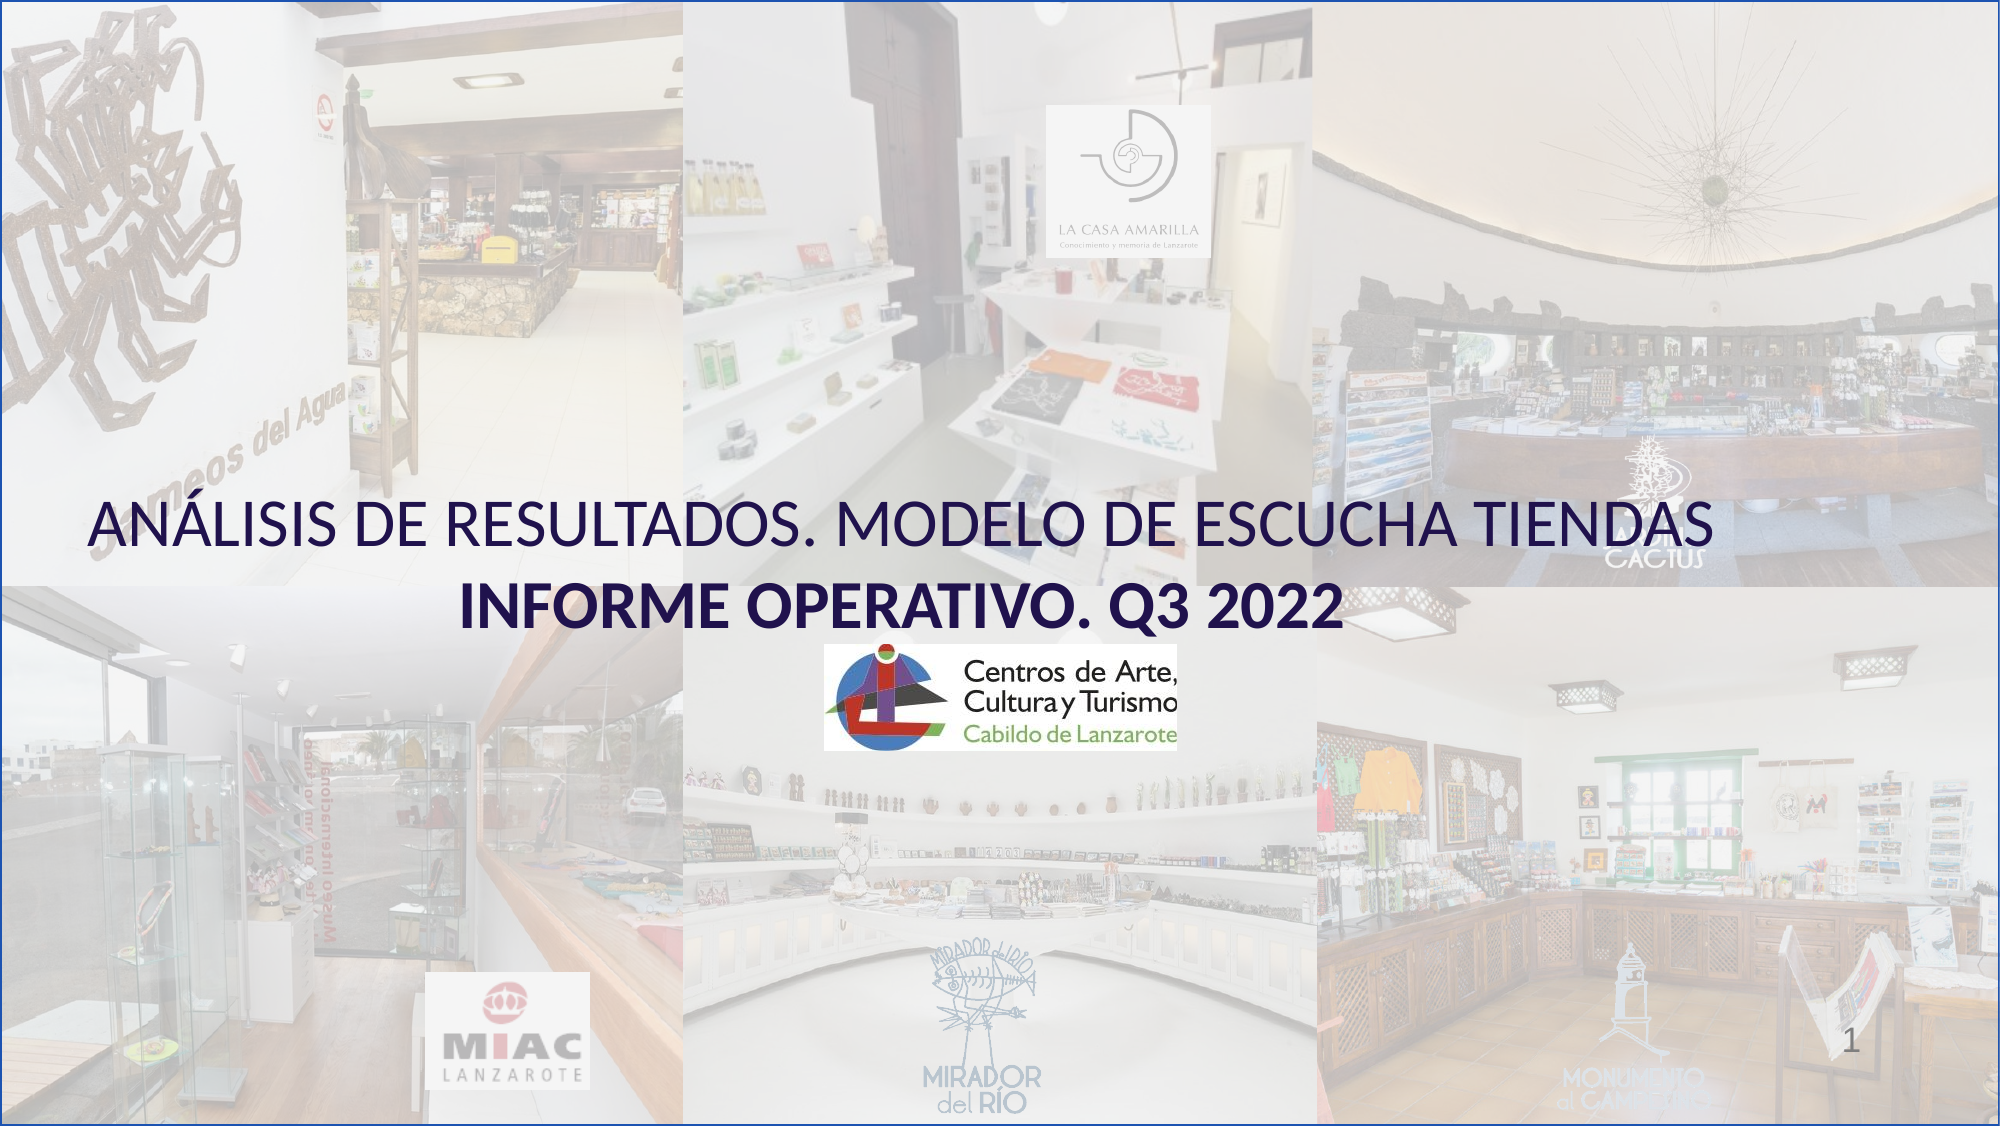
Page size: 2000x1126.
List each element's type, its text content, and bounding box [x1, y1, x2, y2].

text_box Análisis de Resultados. Modelo de Escucha Tiendas Informe Operativo. Q3 2022 [0, 468, 1847, 737]
text_box [0, 0, 2000, 1126]
slide_number <number> [1412, 1008, 1880, 1069]
picture [824, 644, 1177, 751]
